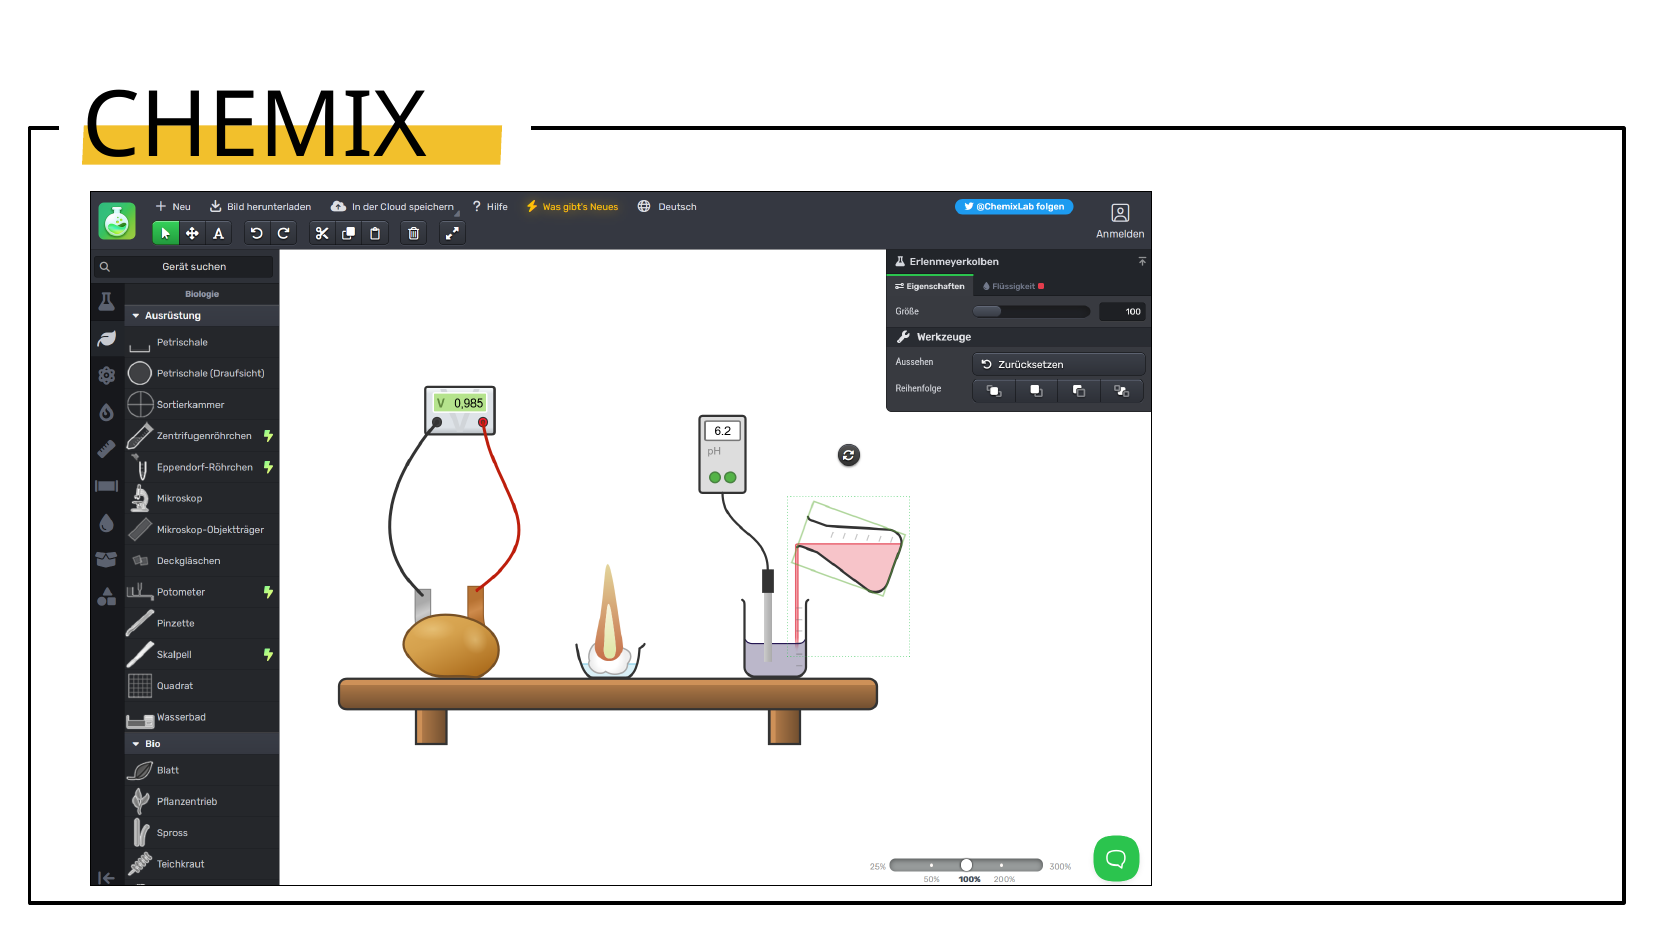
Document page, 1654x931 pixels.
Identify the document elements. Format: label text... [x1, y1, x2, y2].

title CHEMIX [82, 42, 1571, 199]
picture [90, 191, 1152, 886]
